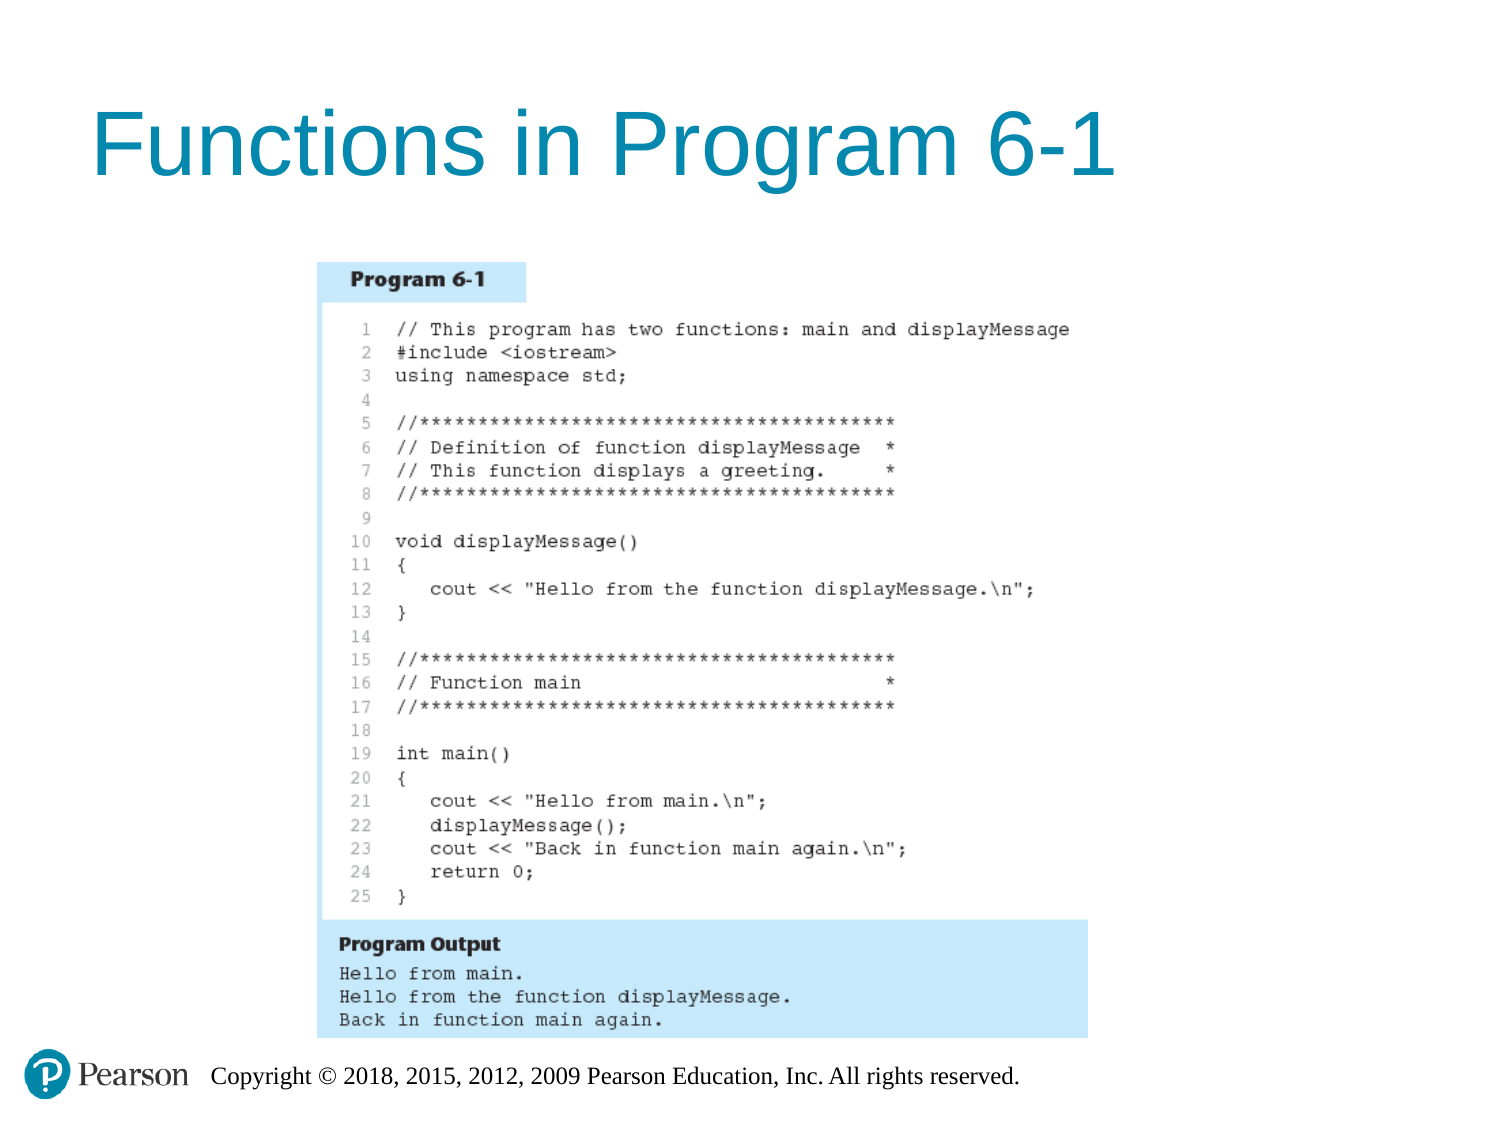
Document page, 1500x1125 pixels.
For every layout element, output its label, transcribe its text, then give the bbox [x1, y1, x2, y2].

title Functions in Program 6-1 [75, 45, 1426, 233]
picture [317, 262, 1088, 1038]
